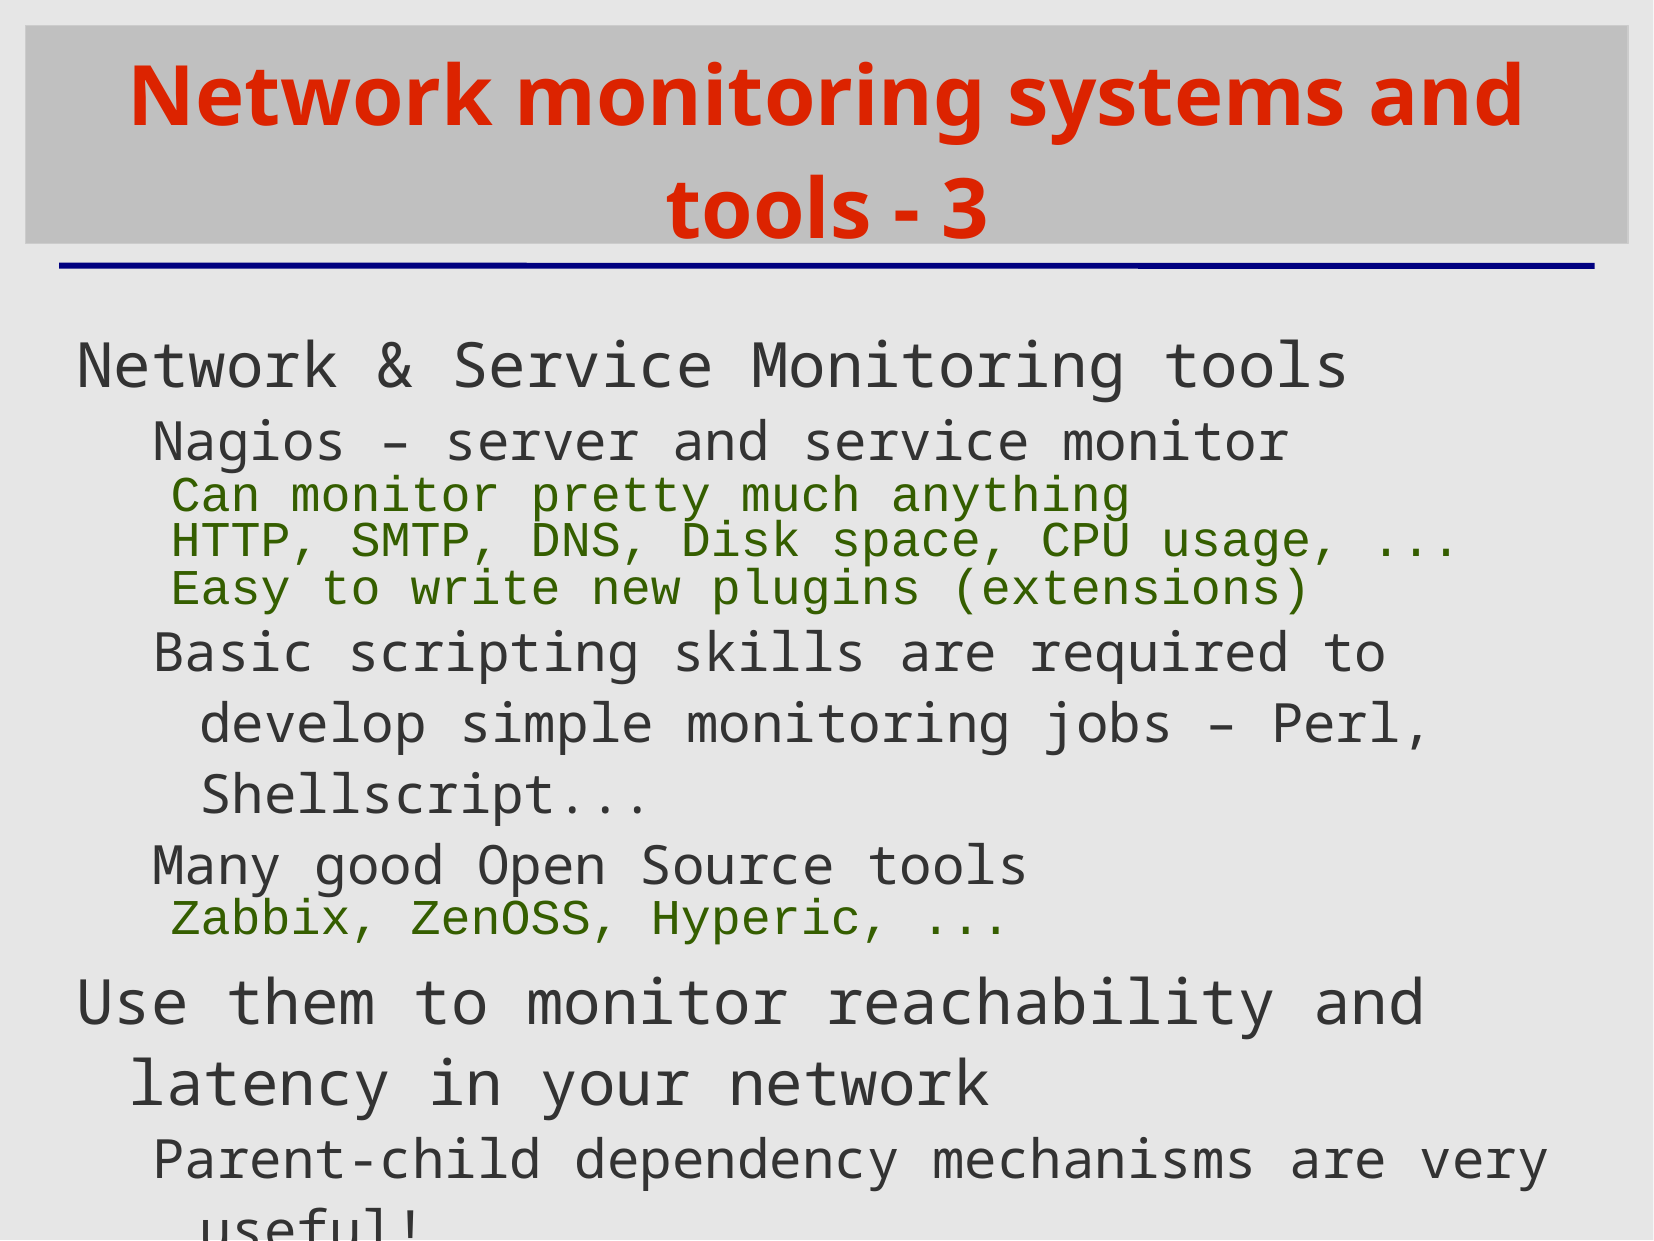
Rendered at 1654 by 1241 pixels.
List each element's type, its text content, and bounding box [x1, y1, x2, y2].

title Network monitoring systems and tools - 3 [121, 46, 1534, 254]
list Network & Service Monitoring tools Nagios – server and service monitor Can monitor pretty much anything HTTP, SMTP, DNS, Disk space, CPU usage, ... Easy to write new plugins (extensions)‏ Basic scripting skills are required to develop simple monitoring jobs – Perl, Shellscript... Many good Open Source tools Zabbix, ZenOSS, Hyperic, ... Use them to monitor reachability and latency in your network Parent-child dependency mechanisms are very useful! [59, 322, 1595, 1182]
